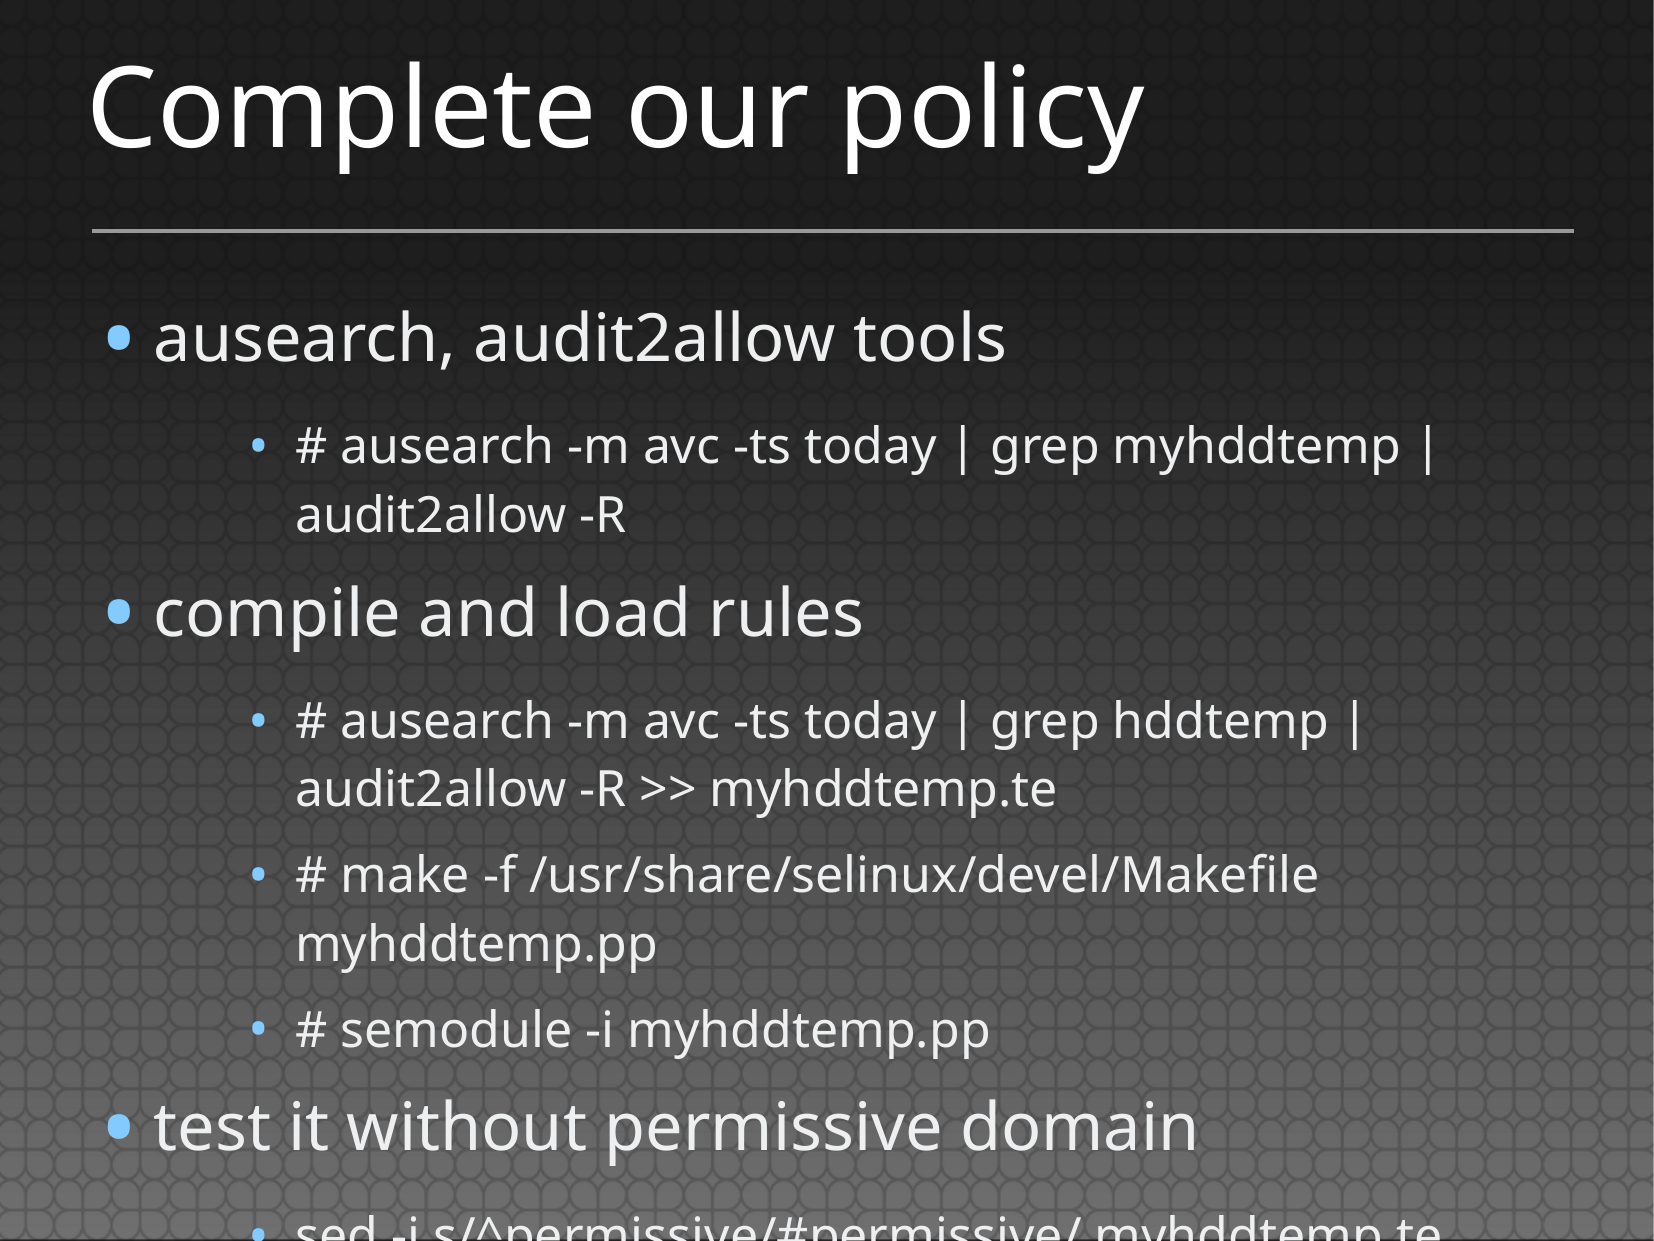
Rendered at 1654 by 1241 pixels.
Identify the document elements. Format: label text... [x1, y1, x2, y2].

picture [0, 0, 1654, 1241]
title Complete our policy [86, 40, 1576, 322]
list ausearch, audit2allow tools # ausearch -m avc -ts today | grep myhddtemp | audit2allow -R compile and load rules # ausearch -m avc -ts today | grep hddtemp | audit2allow -R >> myhddtemp.te # make -f /usr/share/selinux/devel/Makefile myhddtemp.pp # semodule -i myhddtemp.pp test it without permissive domain sed -i s/^permissive/#permissive/ myhddtemp.te [82, 290, 1571, 1241]
